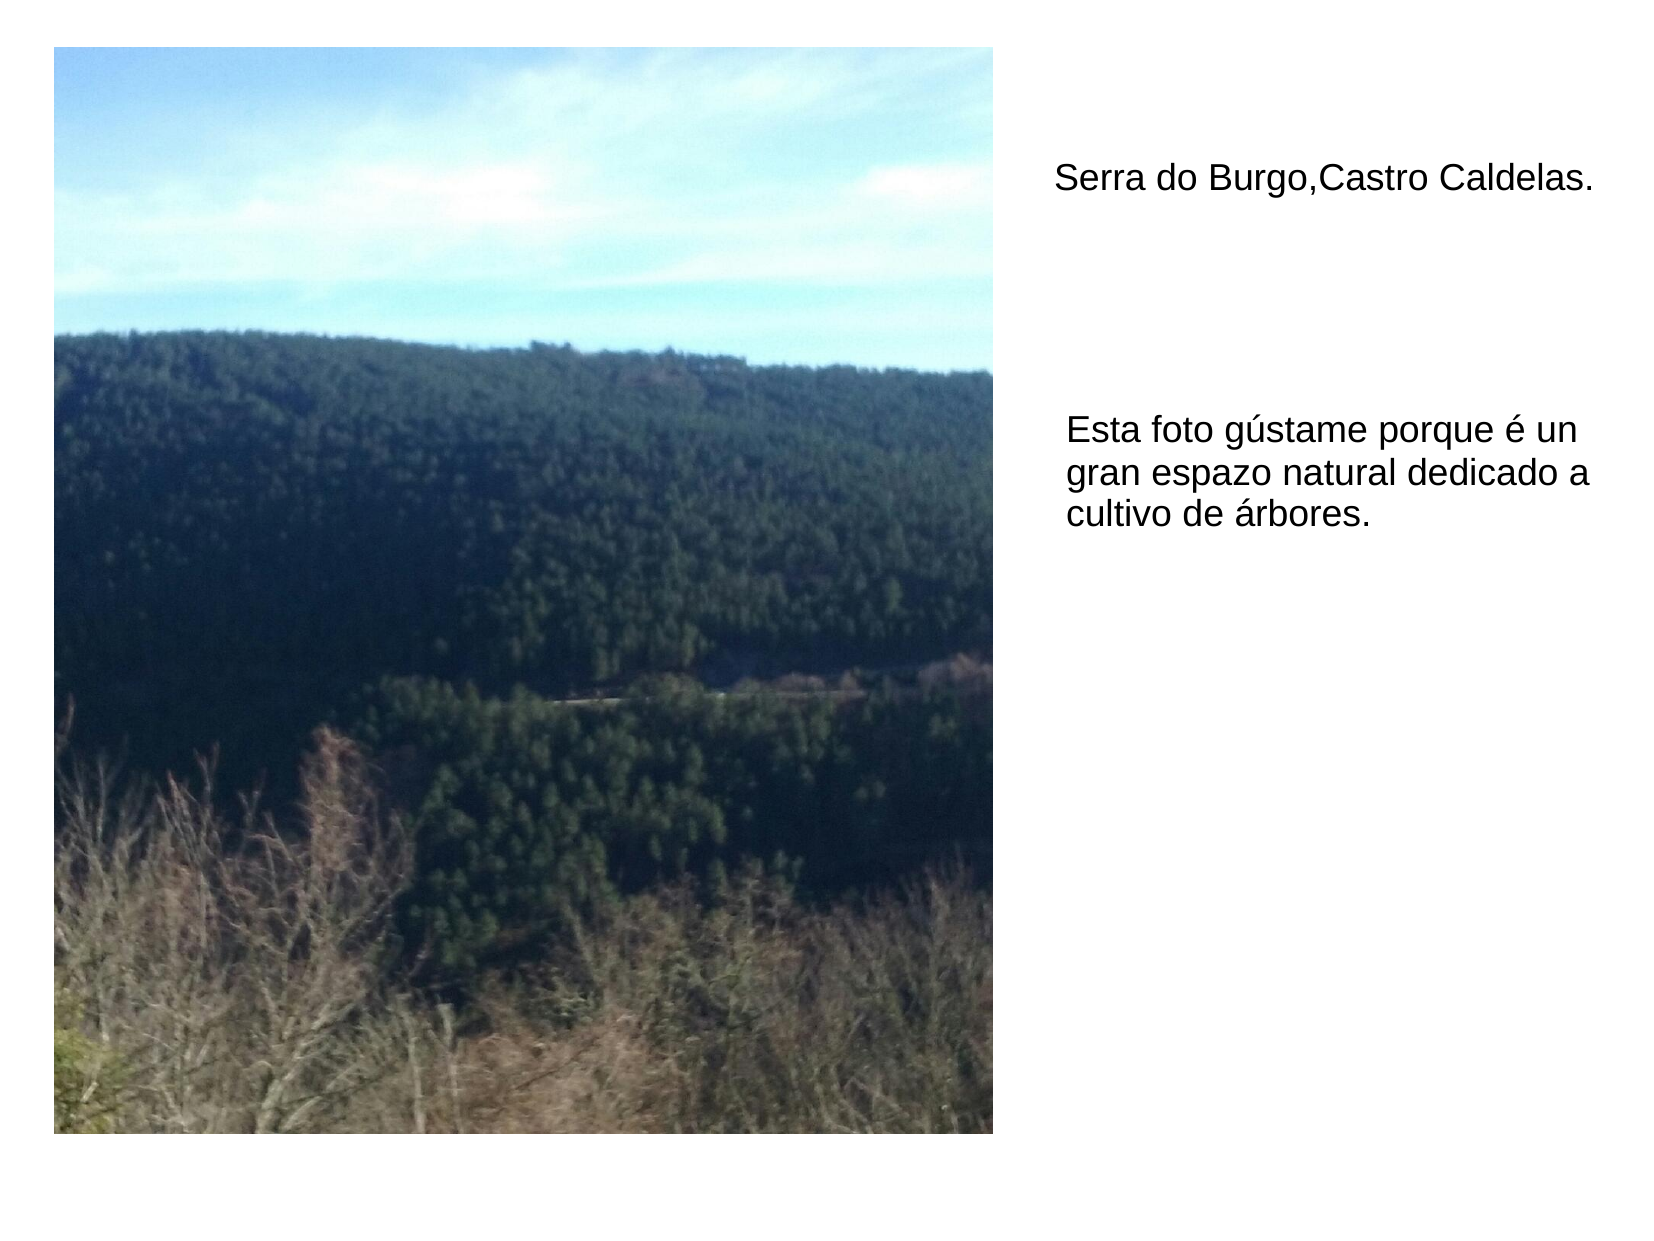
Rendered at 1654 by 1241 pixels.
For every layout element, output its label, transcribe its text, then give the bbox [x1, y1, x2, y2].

picture [54, 47, 993, 1134]
text_box Serra do Burgo,Castro Caldelas. [1039, 149, 1654, 249]
text_box Esta foto gústame porque é un gran espazo natural dedicado a cultivo de árbores. [1051, 401, 1630, 815]
